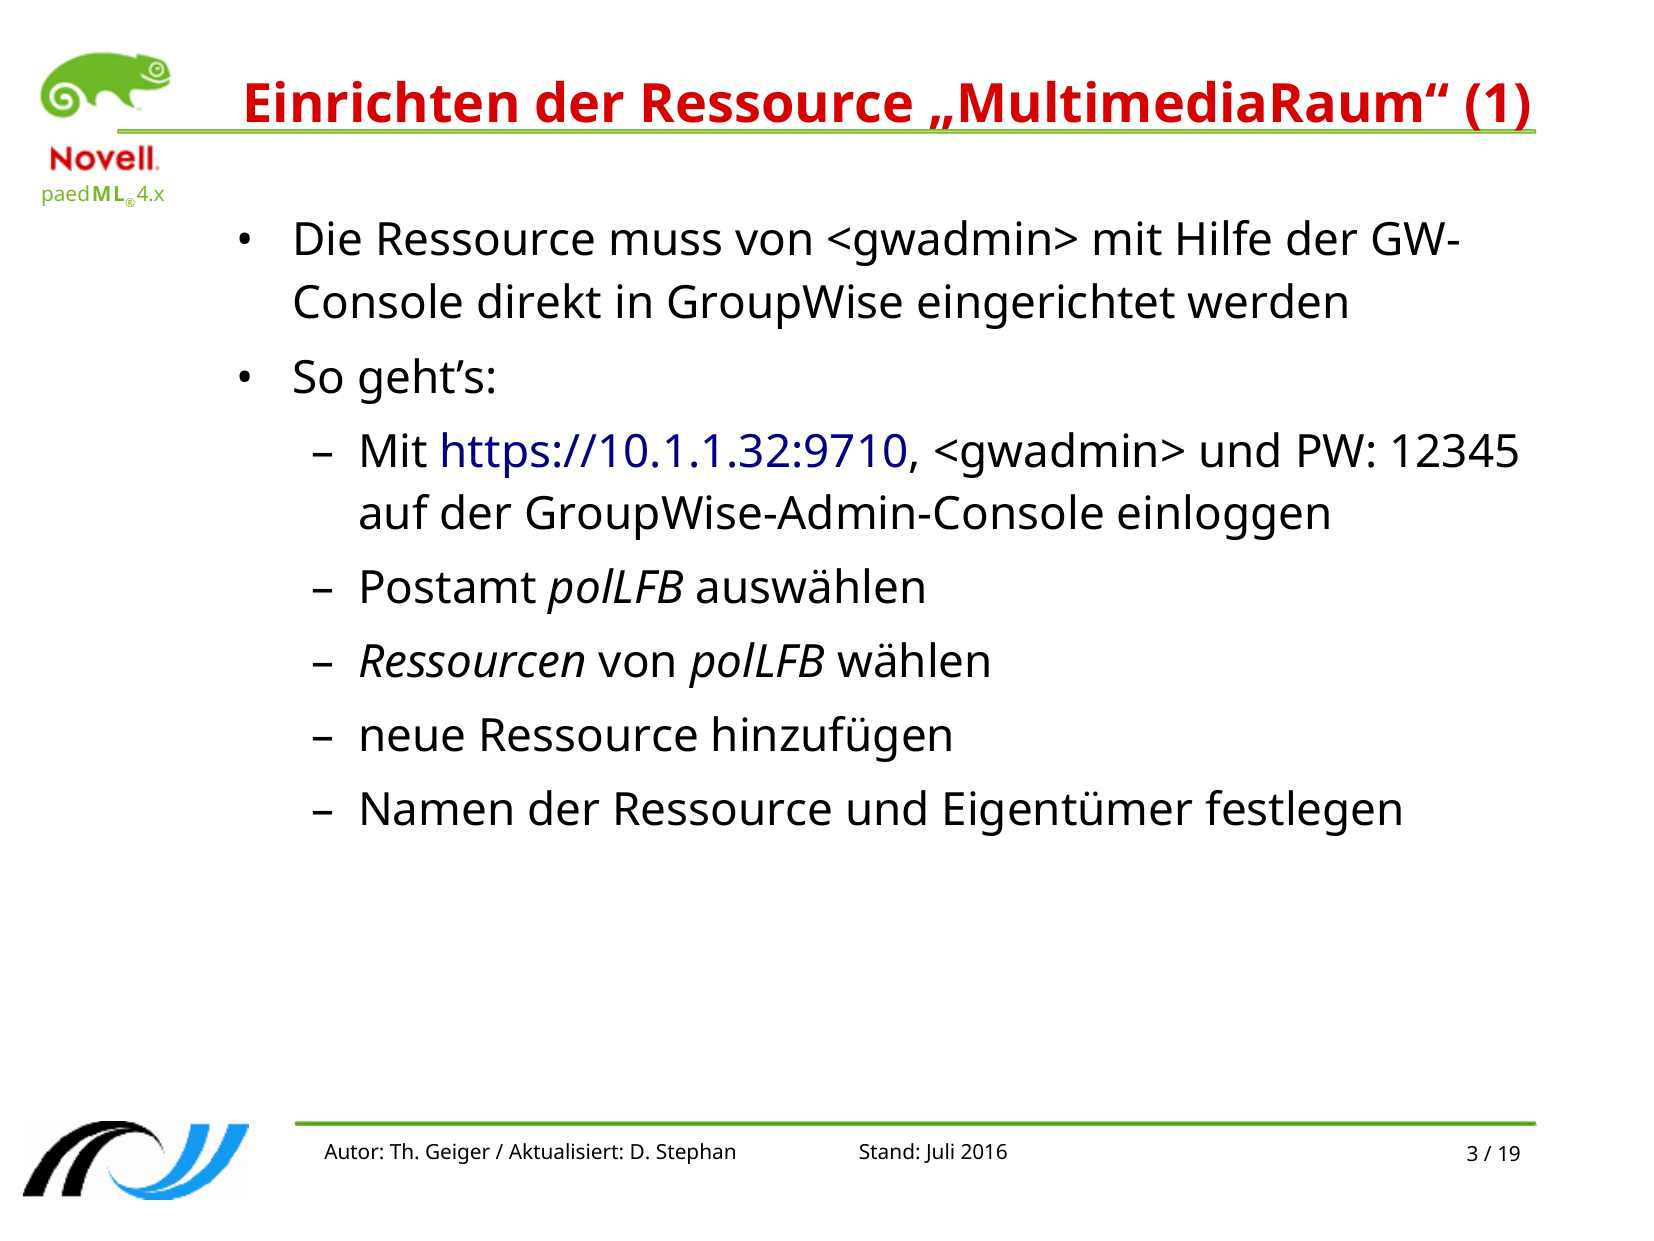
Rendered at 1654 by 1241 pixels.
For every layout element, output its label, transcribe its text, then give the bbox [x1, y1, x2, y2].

title Einrichten der Ressource „MultimediaRaum“ (1) [242, 68, 1577, 135]
list Die Ressource muss von <gwadmin> mit Hilfe der GW-Console direkt in GroupWise eingerichtet werden So geht’s: Mit https://10.1.1.32:9710, <gwadmin> und PW: 12345 auf der GroupWise-Admin-Console einloggen Postamt polLFB auswählen Ressourcen von polLFB wählen neue Ressource hinzufügen Namen der Ressource und Eigentümer festlegen [236, 206, 1565, 1064]
picture [23, 1121, 249, 1200]
picture [26, 35, 184, 193]
